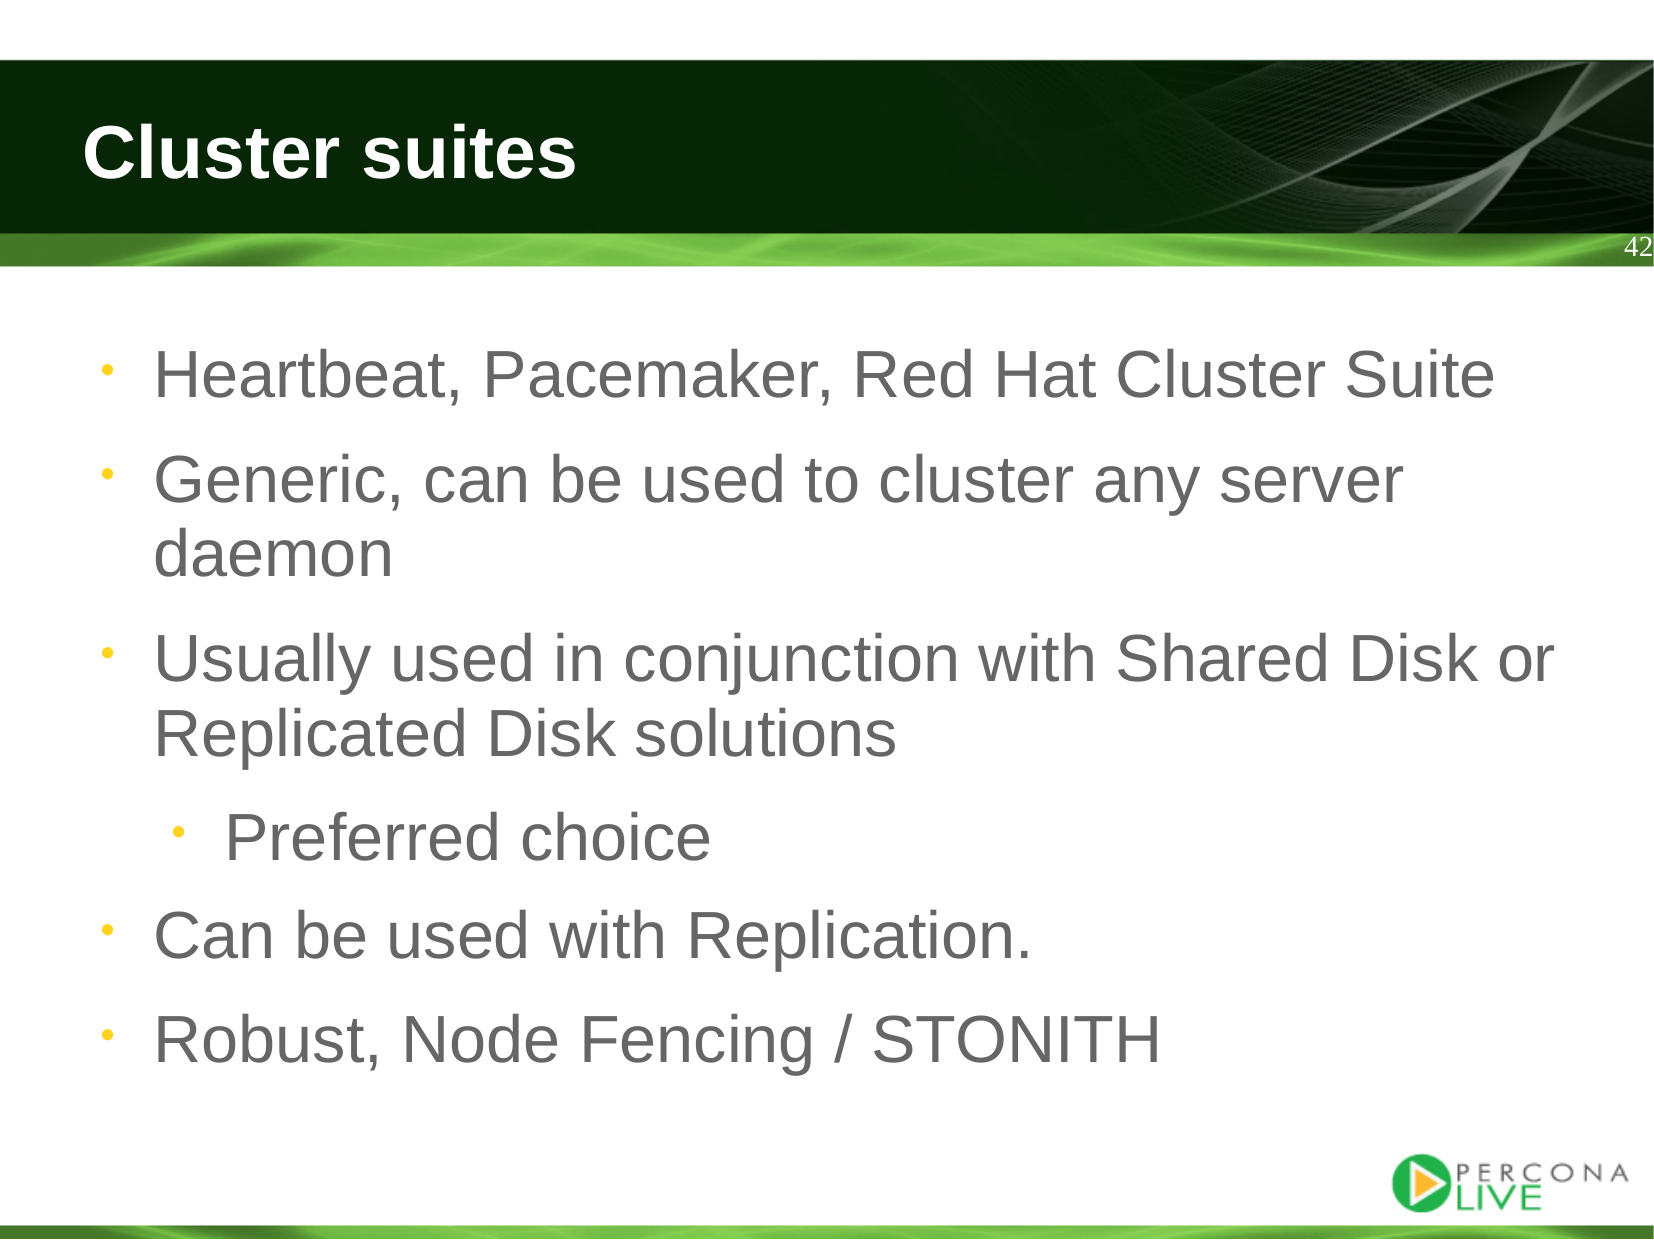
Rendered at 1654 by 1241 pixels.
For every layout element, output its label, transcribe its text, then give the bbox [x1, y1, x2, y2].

picture [0, 1, 1654, 1239]
list Heartbeat, Pacemaker, Red Hat Cluster Suite Generic, can be used to cluster any server daemon Usually used in conjunction with Shared Disk or Replicated Disk solutions Preferred choice Can be used with Replication. Robust, Node Fencing / STONITH [82, 337, 1571, 1109]
title Cluster suites [82, 49, 1571, 257]
